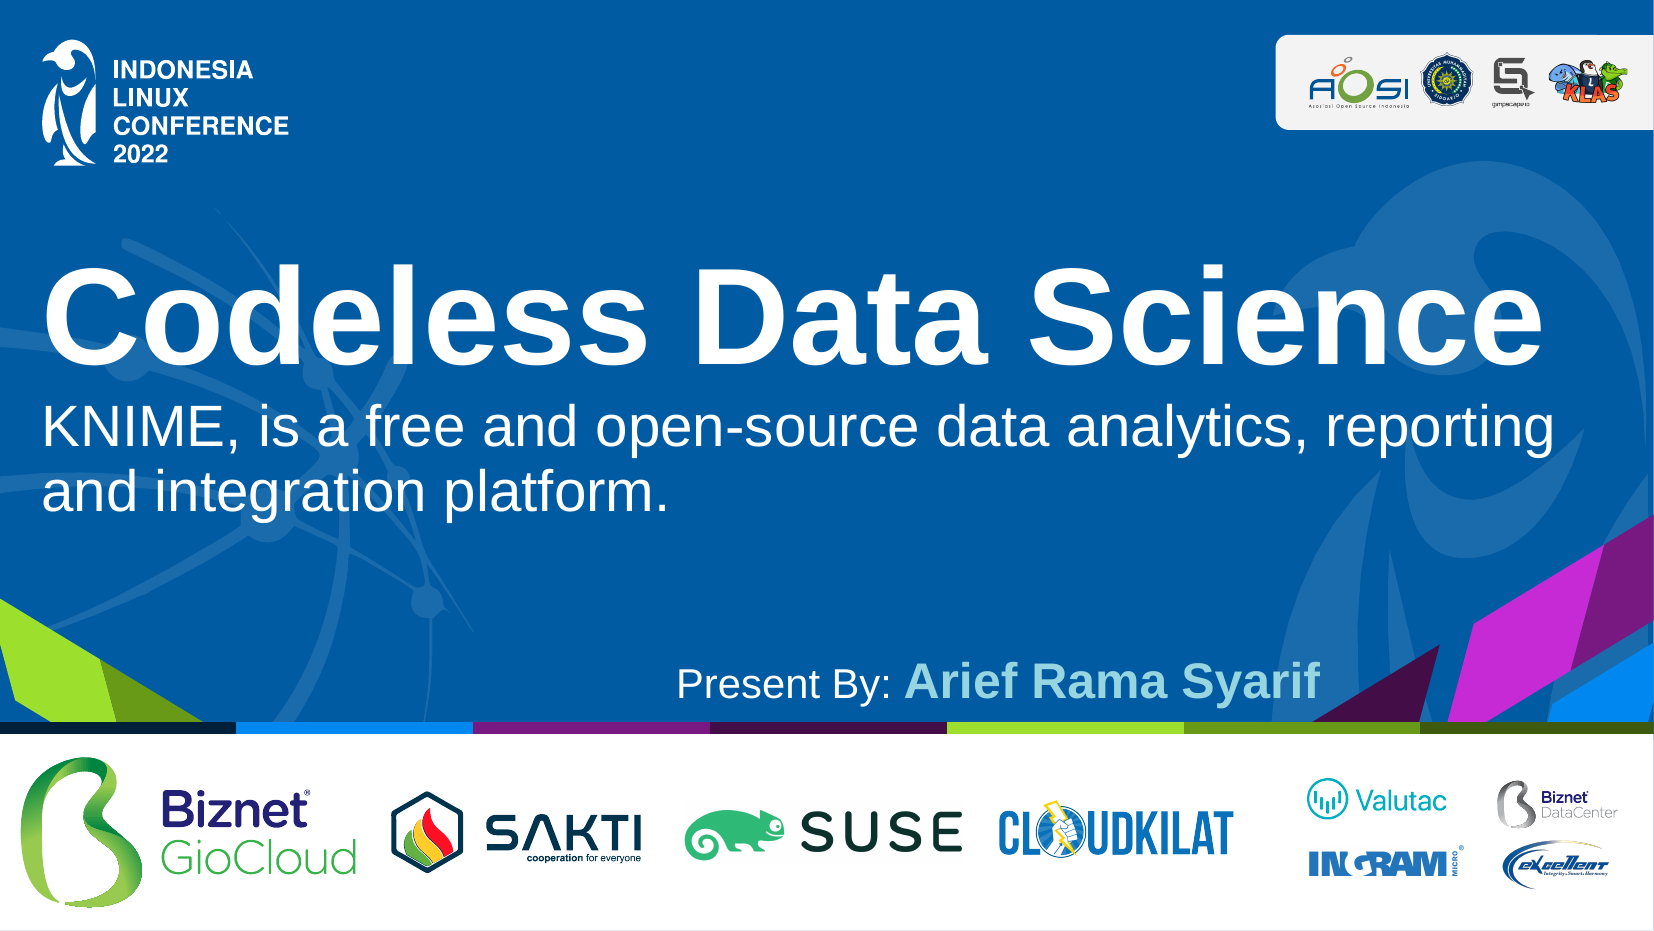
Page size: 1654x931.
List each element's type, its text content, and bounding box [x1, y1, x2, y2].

picture [1496, 840, 1620, 890]
picture [1548, 60, 1628, 103]
list Present By: Arief Rama Syarif [512, 662, 1413, 729]
title Codeless Data Science KNIME, is a free and open-source data analytics, reporting and integration platform. [41, 102, 1613, 662]
picture [626, 855, 634, 862]
picture [999, 800, 1234, 858]
picture [1420, 52, 1474, 102]
picture [682, 799, 965, 865]
picture [1309, 845, 1465, 877]
picture [601, 855, 616, 859]
